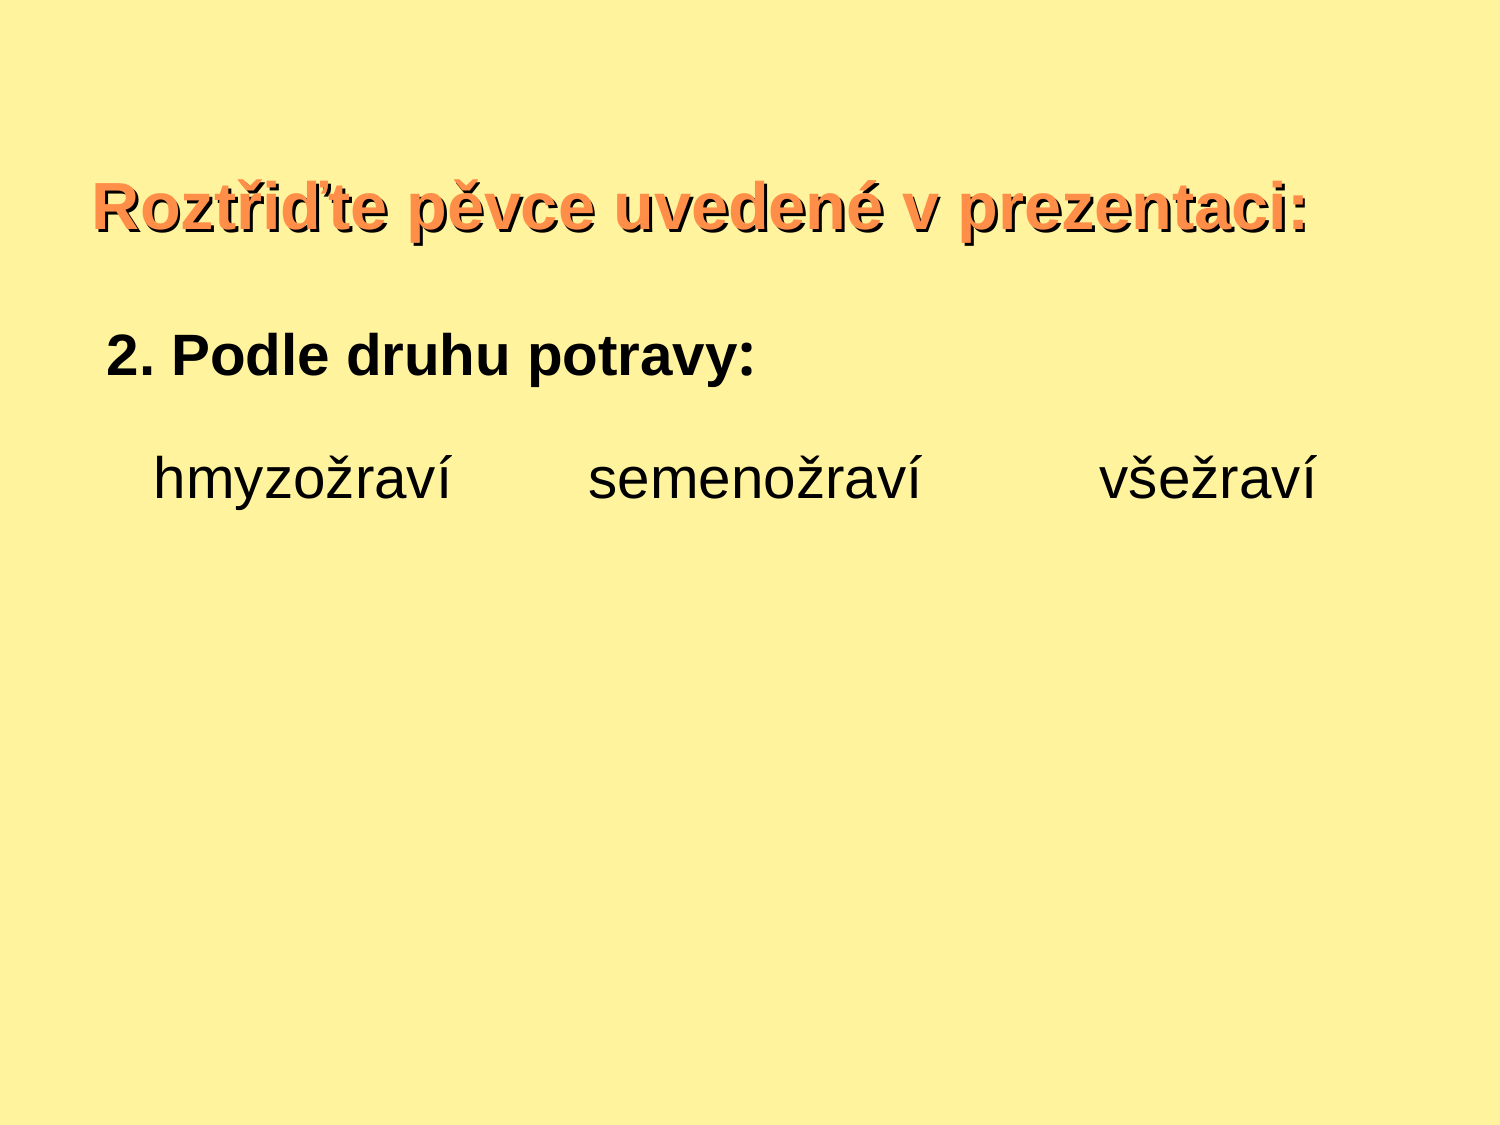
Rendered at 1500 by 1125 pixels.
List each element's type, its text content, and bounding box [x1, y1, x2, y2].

table_cell [77, 527, 530, 860]
title Roztřiďte pěvce uvedené v prezentaci: [76, 78, 1420, 251]
table_cell [982, 527, 1435, 860]
table_header všežraví [982, 433, 1435, 527]
list 2. Podle druhu potravy: [76, 302, 1420, 990]
table_header semenožraví [530, 433, 982, 527]
table_cell [530, 527, 982, 860]
table_header hmyzožraví [77, 433, 530, 527]
